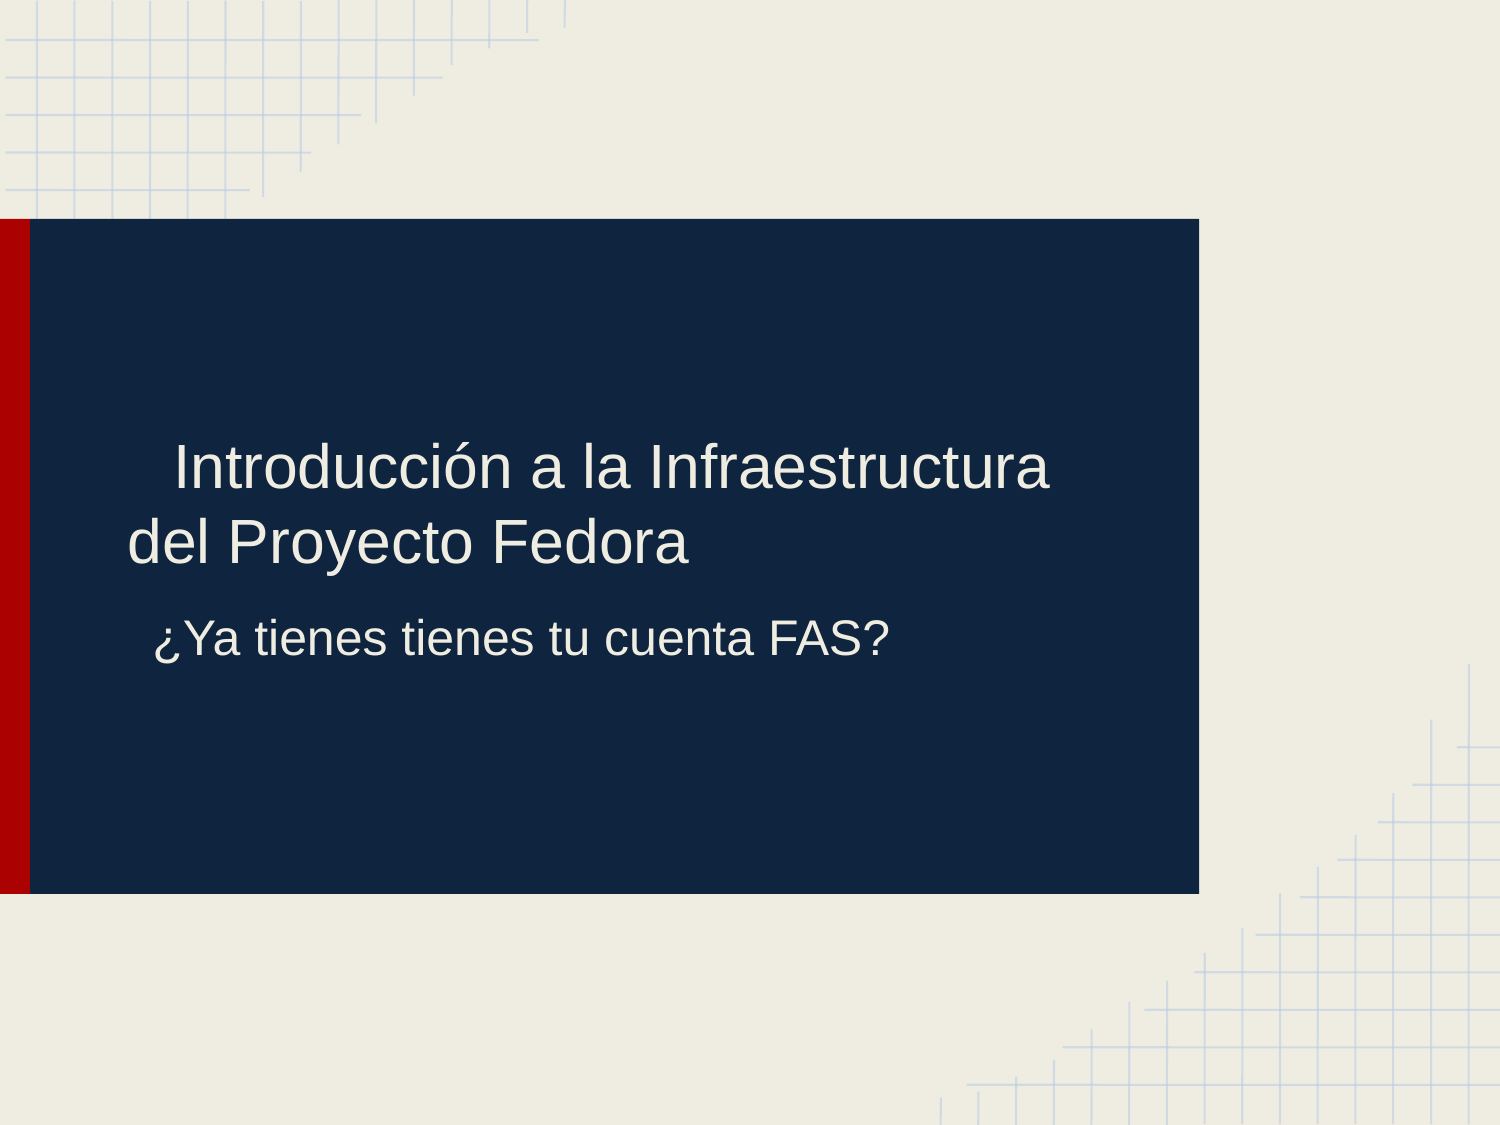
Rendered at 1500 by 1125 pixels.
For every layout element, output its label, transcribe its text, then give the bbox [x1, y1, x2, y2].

subtitle ¿Ya tienes tienes tu cuenta FAS? [112, 590, 1163, 739]
title Introducción a la Infraestructura del Proyecto Fedora [112, 371, 1163, 590]
